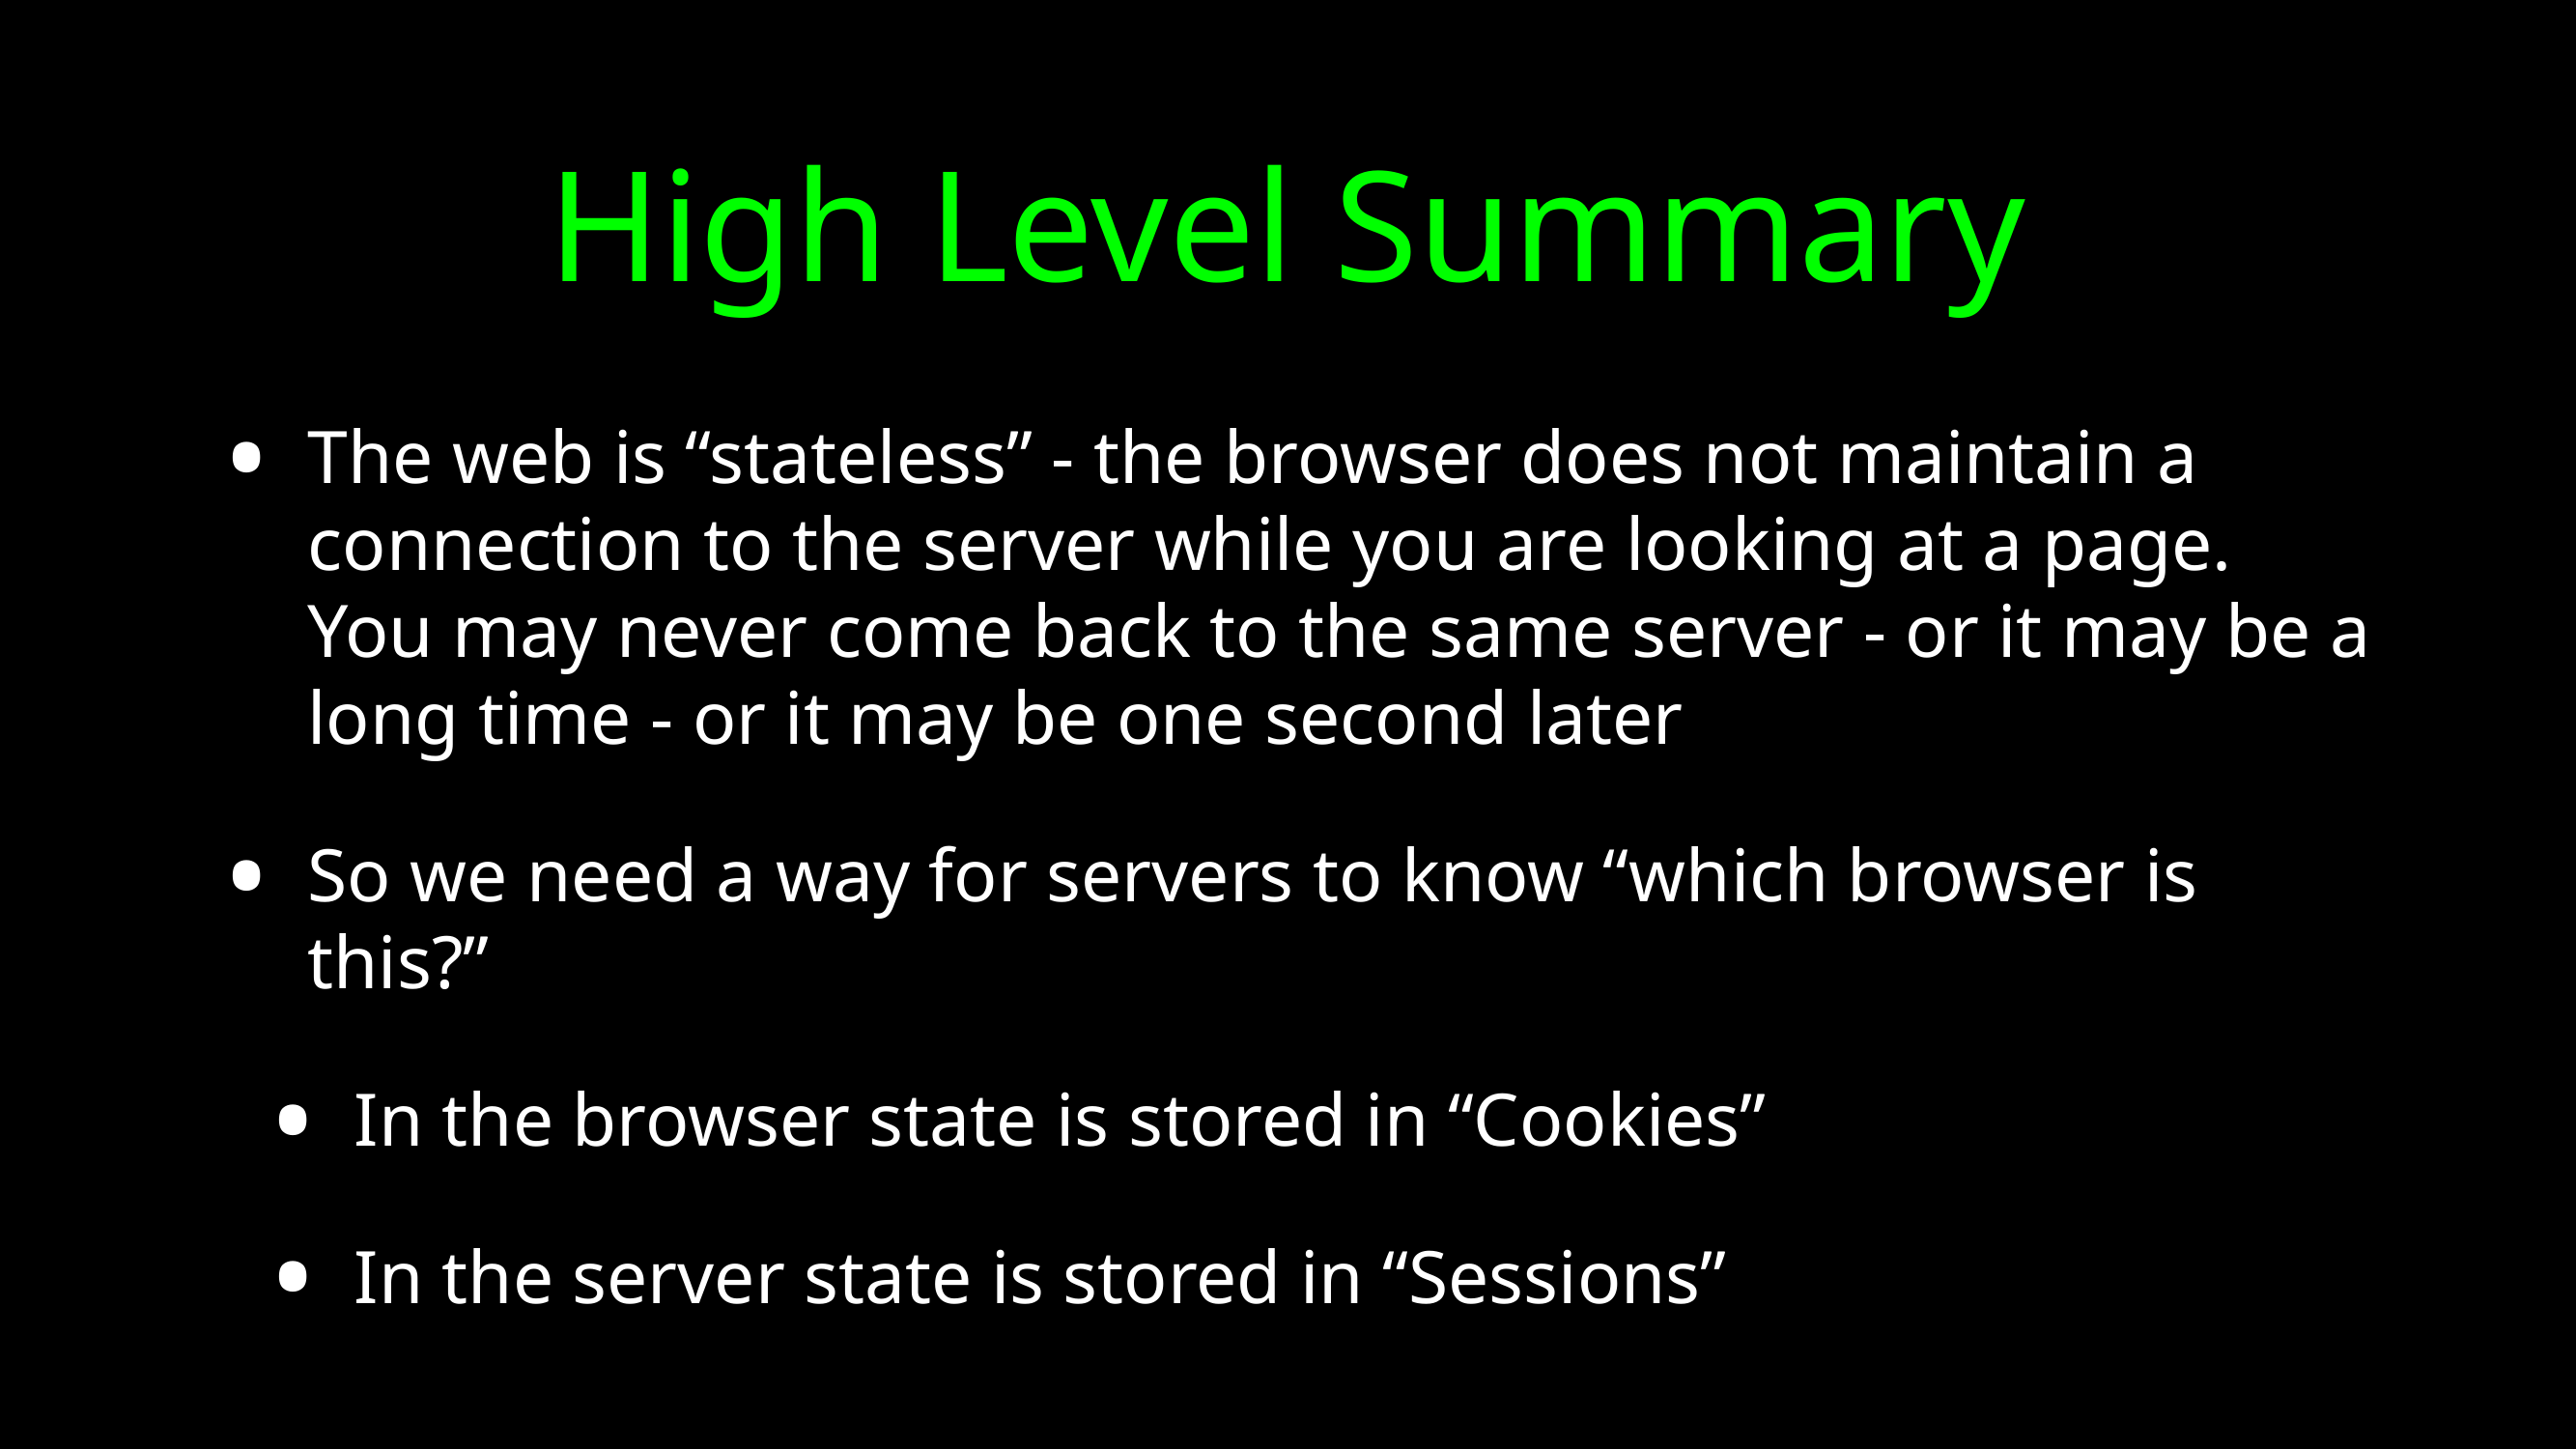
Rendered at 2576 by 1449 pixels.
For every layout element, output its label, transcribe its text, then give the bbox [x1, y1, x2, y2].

title High Level Summary [183, 38, 2392, 403]
list The web is “stateless” - the browser does not maintain a connection to the server while you are looking at a page. You may never come back to the same server - or it may be a long time - or it may be one second later So we need a way for servers to know “which browser is this?” In the browser state is stored in “Cookies” In the server state is stored in “Sessions” [183, 412, 2392, 1317]
